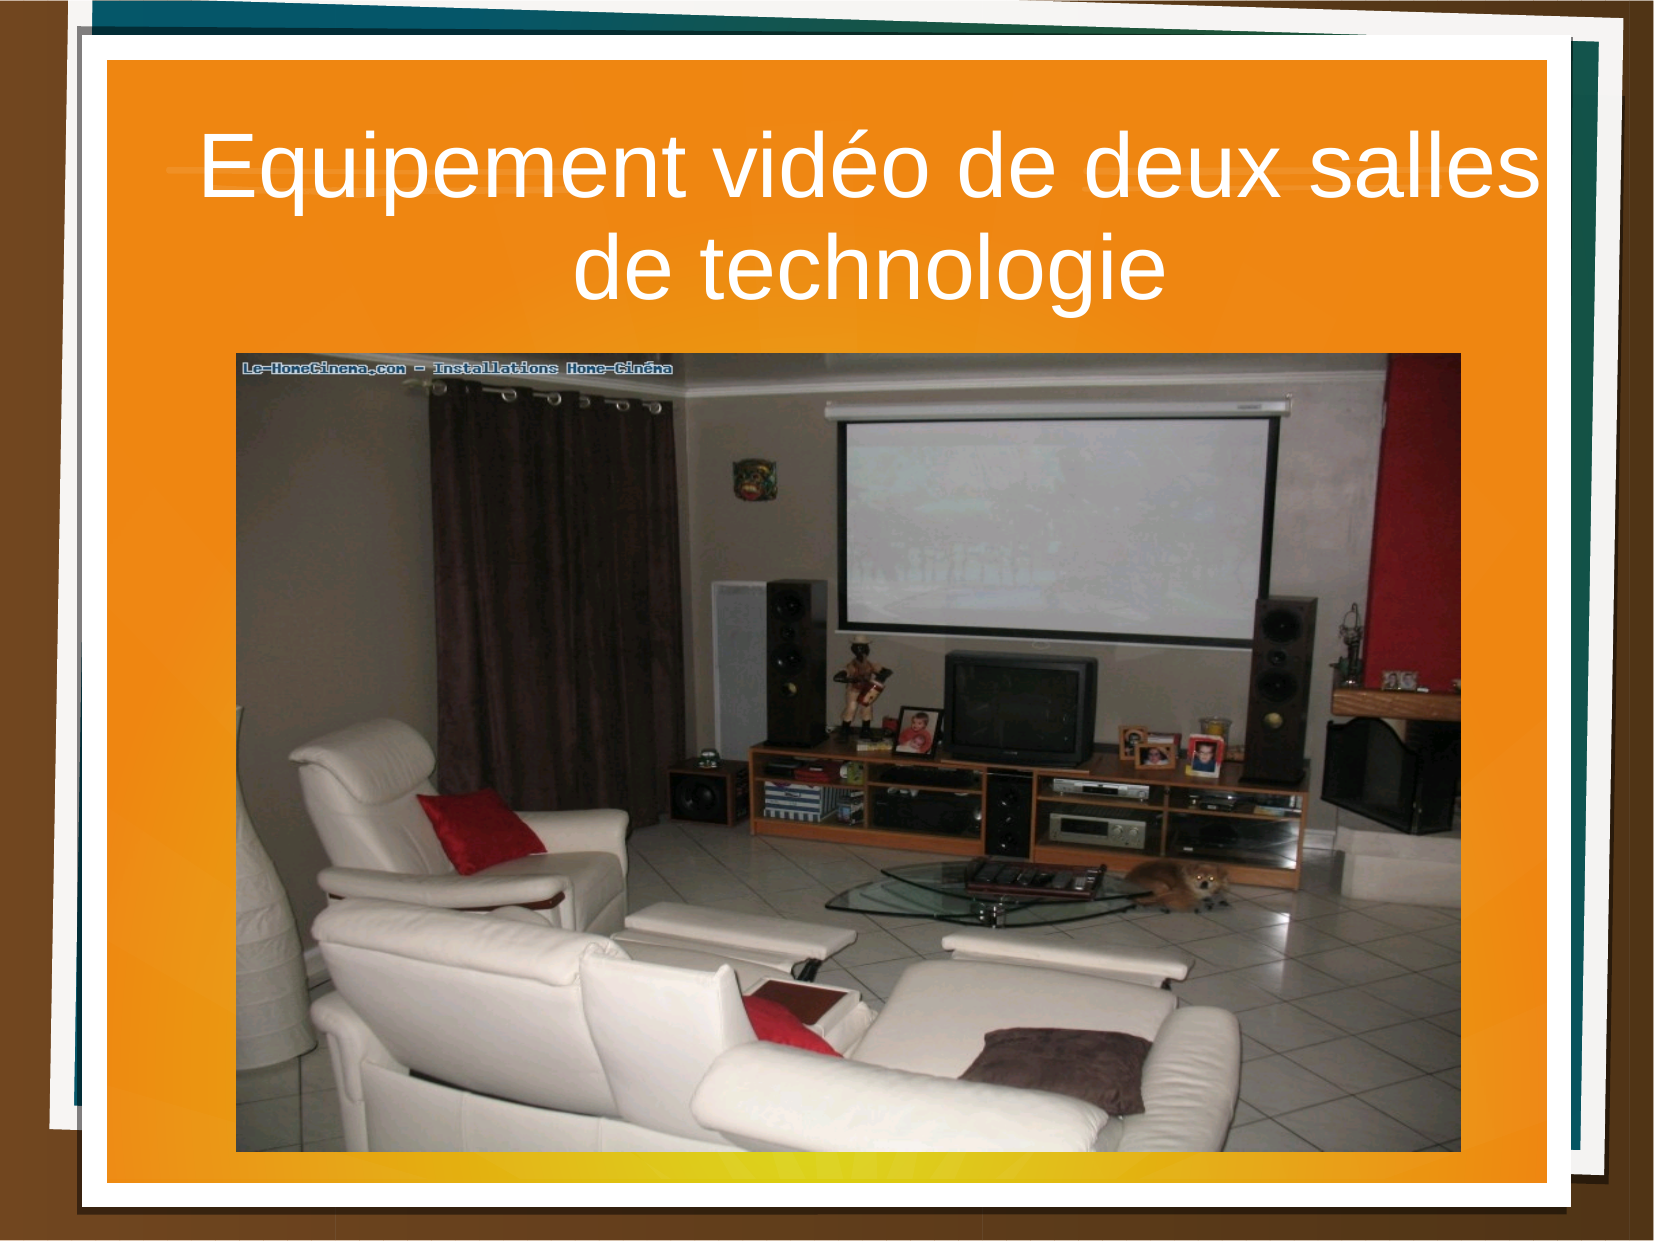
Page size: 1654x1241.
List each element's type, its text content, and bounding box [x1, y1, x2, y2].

picture [236, 353, 1461, 1152]
title Equipement vidéo de deux salles de technologie [159, 108, 1583, 325]
